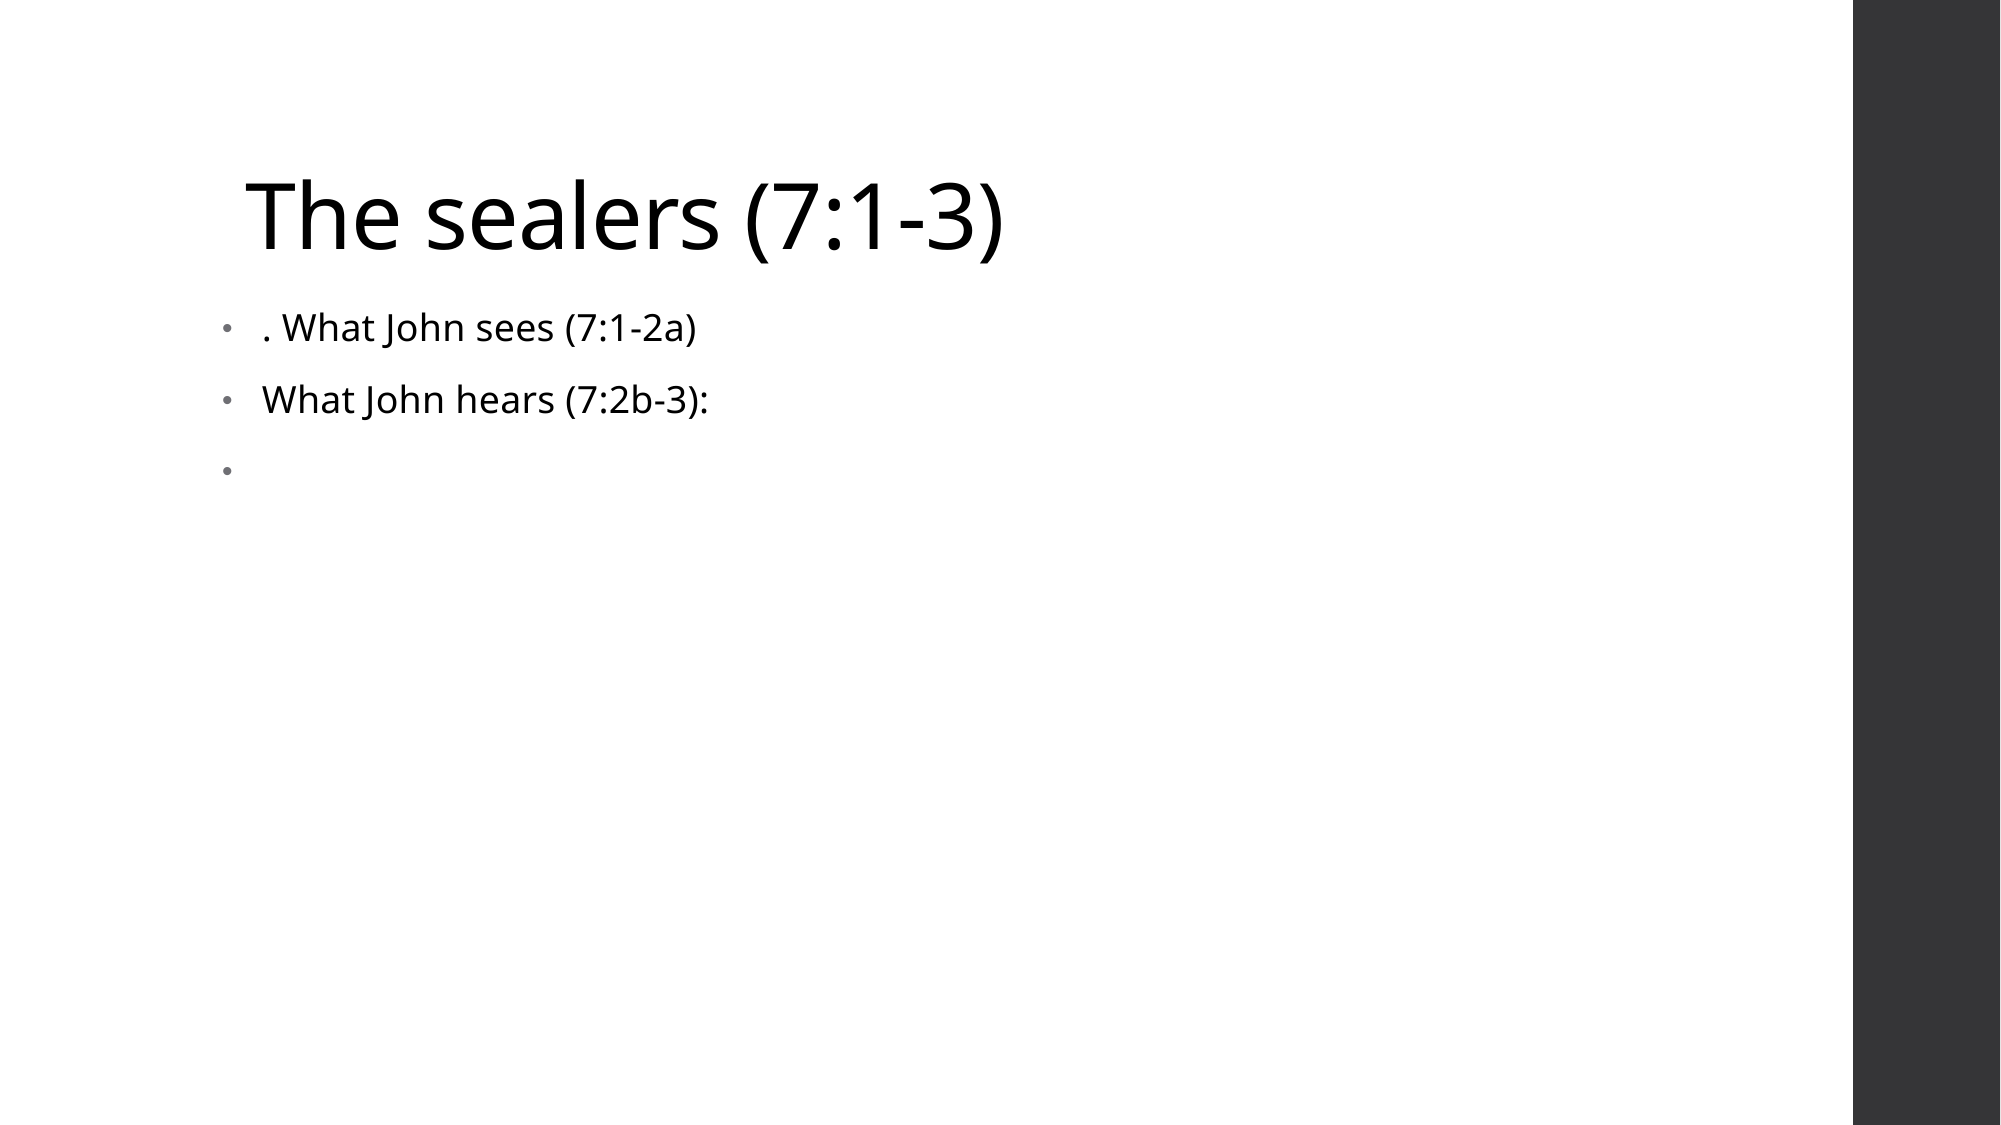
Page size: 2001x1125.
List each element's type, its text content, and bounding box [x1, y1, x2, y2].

title The sealers (7:1-3) [206, 60, 1797, 278]
list . What John sees (7:1-2a) What John hears (7:2b-3): [206, 299, 1617, 1014]
